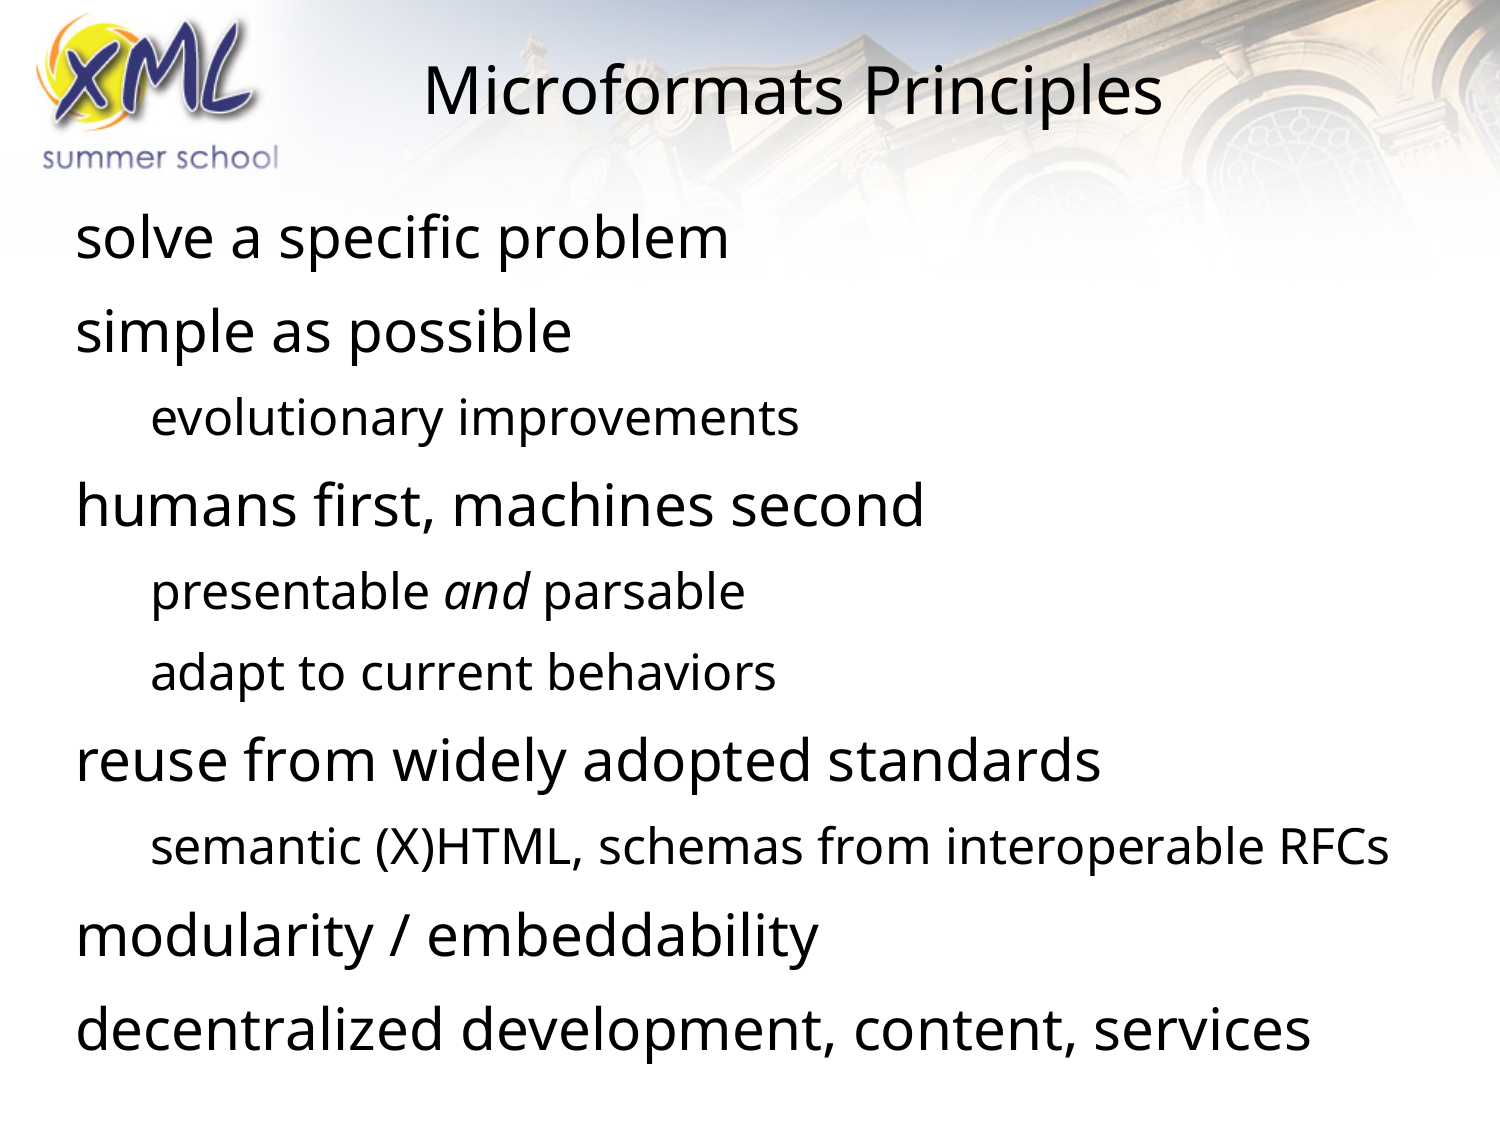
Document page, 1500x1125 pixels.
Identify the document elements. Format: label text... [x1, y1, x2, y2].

picture [0, 0, 1500, 1125]
list solve a specific problem simple as possible evolutionary improvements humans first, machines second presentable and parsable adapt to current behaviors reuse from widely adopted standards semantic (X)HTML, schemas from interoperable RFCs modularity / embeddability decentralized development, content, services [75, 195, 1426, 1085]
title Microformats Principles [281, 8, 1306, 170]
